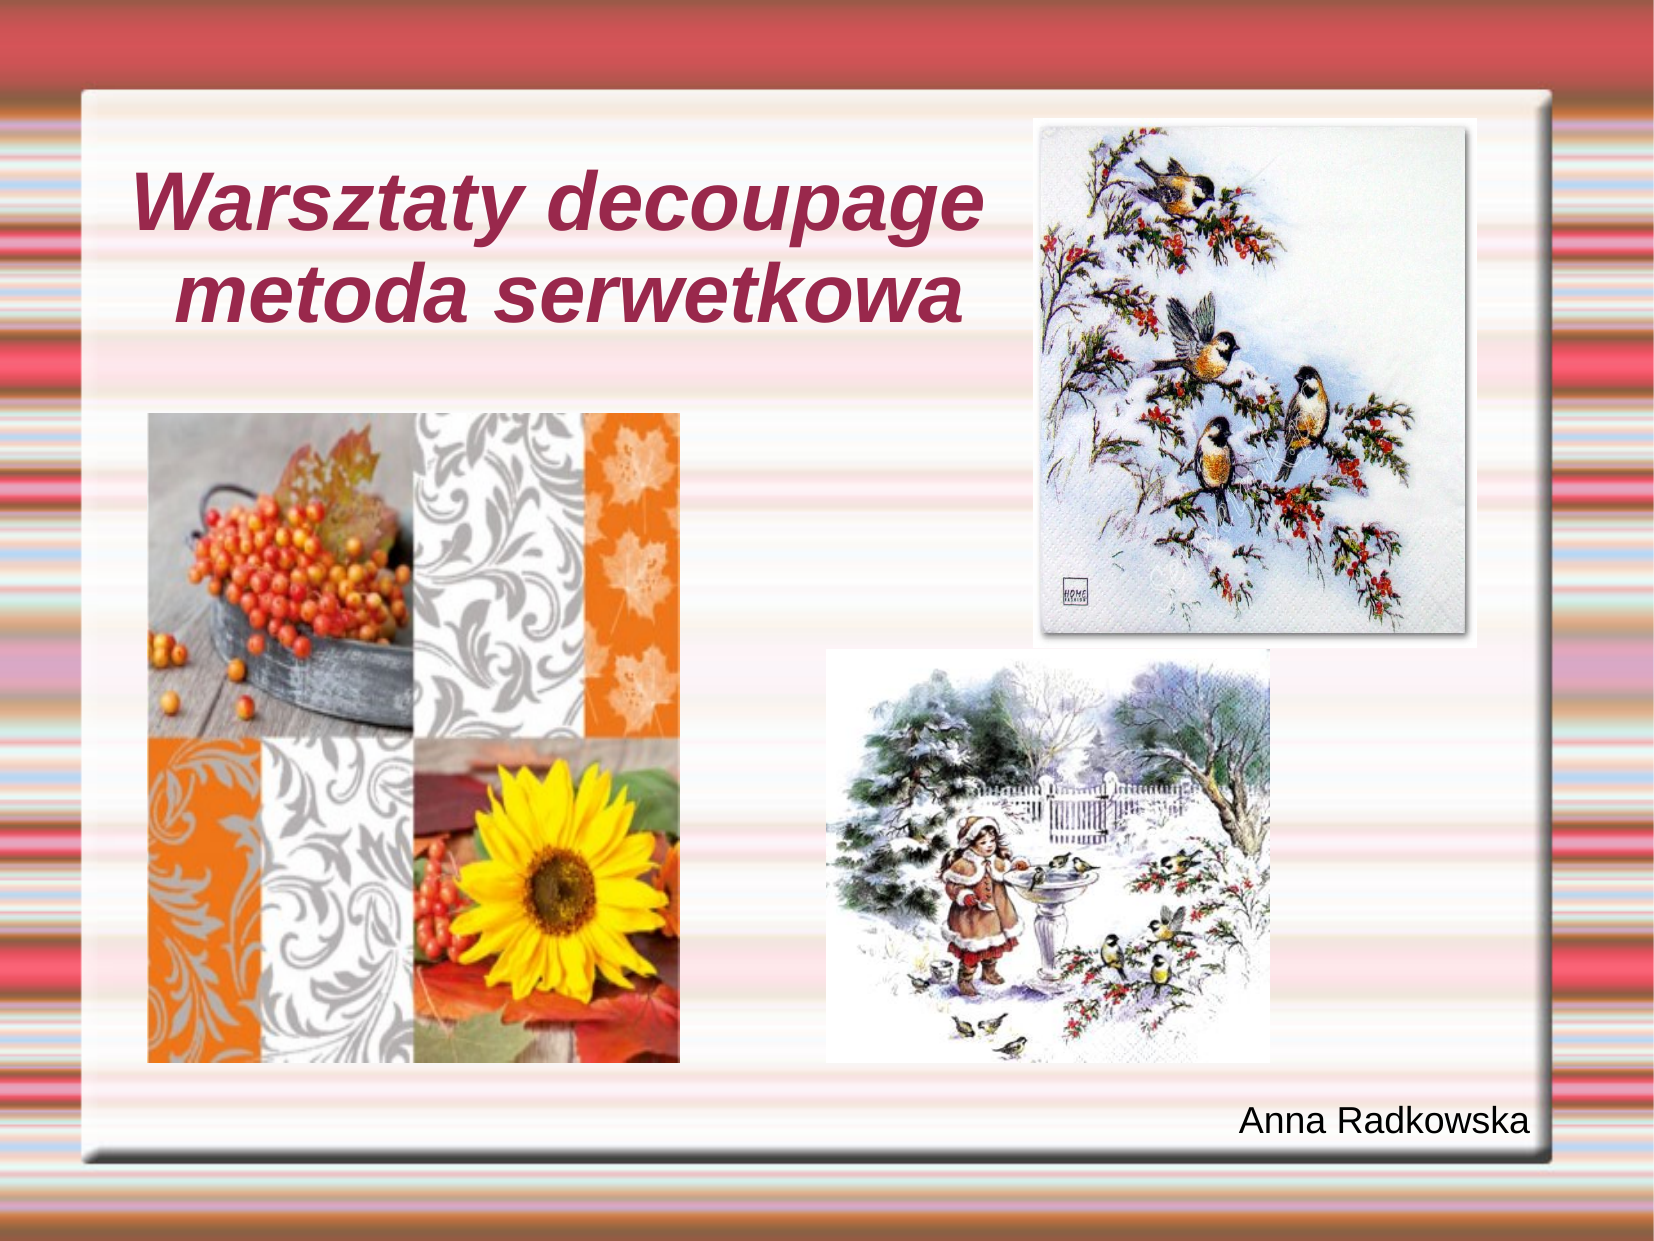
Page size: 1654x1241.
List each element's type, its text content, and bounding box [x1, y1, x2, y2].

picture [0, 0, 1654, 1241]
title Warsztaty decoupage metoda serwetkowa [95, 0, 1010, 341]
picture [826, 649, 1270, 1063]
subtitle [177, 370, 1568, 1152]
text_box [811, 593, 1211, 665]
text_box Anna Radkowska [1213, 1092, 1565, 1241]
